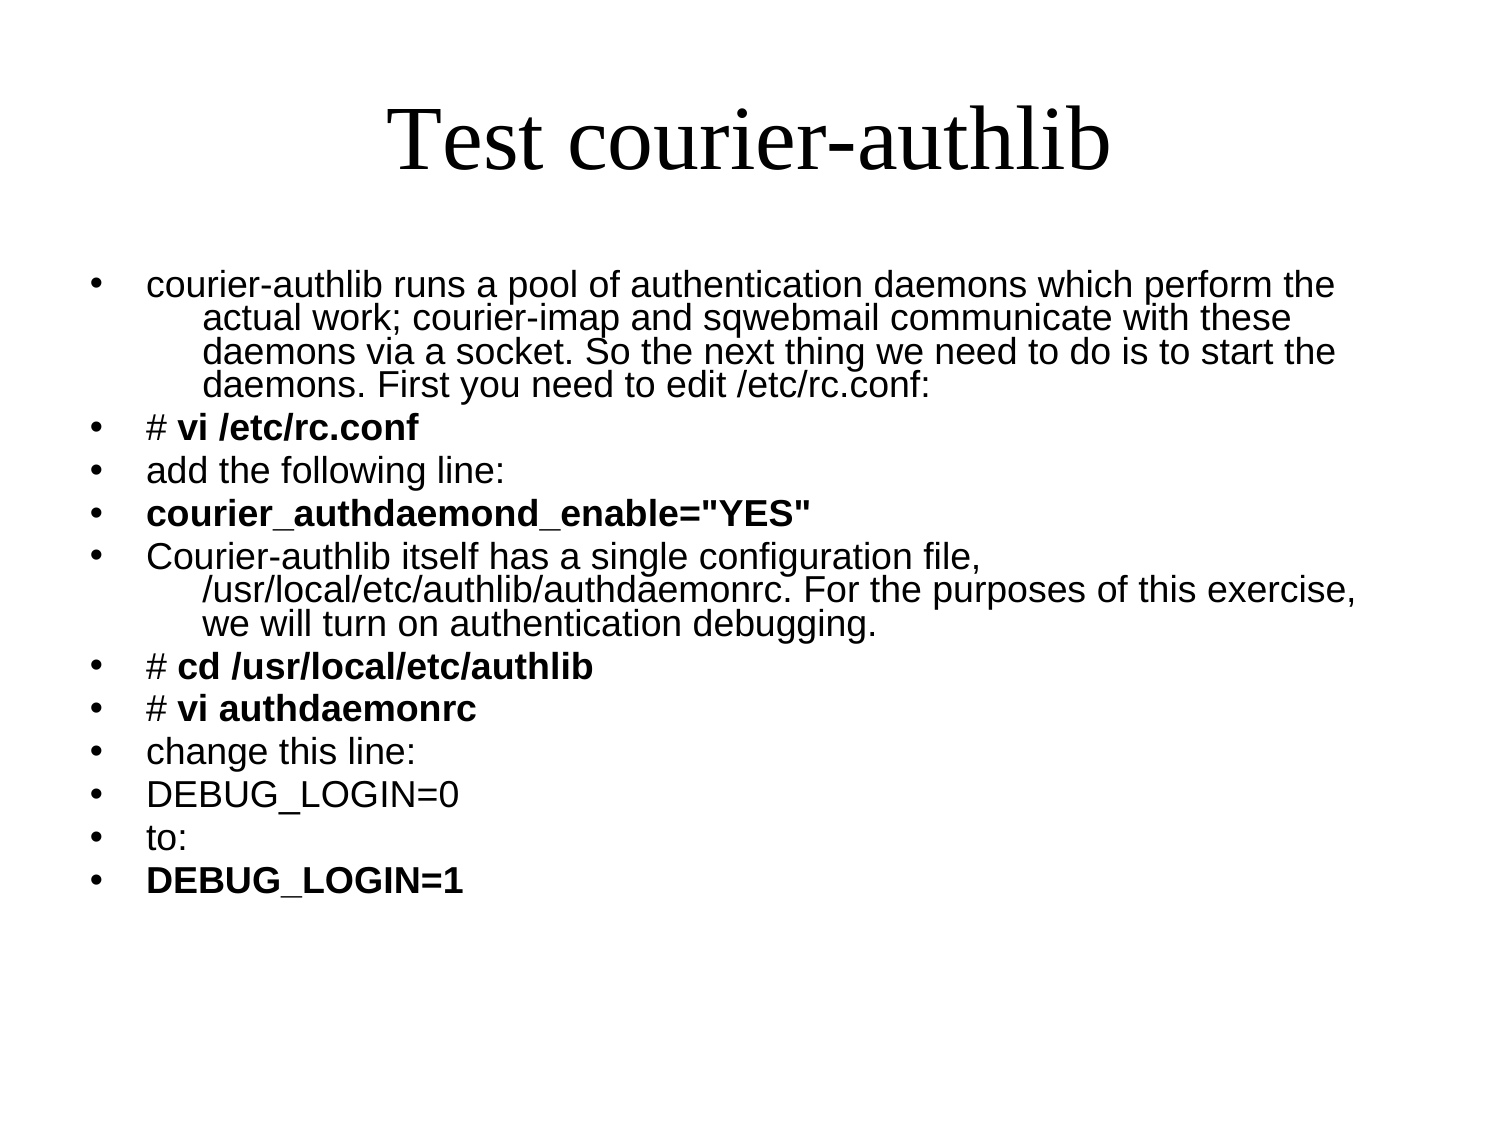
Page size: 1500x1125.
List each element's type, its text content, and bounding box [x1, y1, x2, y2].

title Test courier-authlib [75, 45, 1426, 233]
list courier-authlib runs a pool of authentication daemons which perform the actual work; courier-imap and sqwebmail communicate with these daemons via a socket. So the next thing we need to do is to start the daemons. First you need to edit /etc/rc.conf: # vi /etc/rc.conf add the following line: courier_authdaemond_enable="YES" Courier-authlib itself has a single configuration file, /usr/local/etc/authlib/authdaemonrc. For the purposes of this exercise, we will turn on authentication debugging. # cd /usr/local/etc/authlib # vi authdaemonrc change this line: DEBUG_LOGIN=0 to: DEBUG_LOGIN=1 [75, 262, 1426, 1006]
